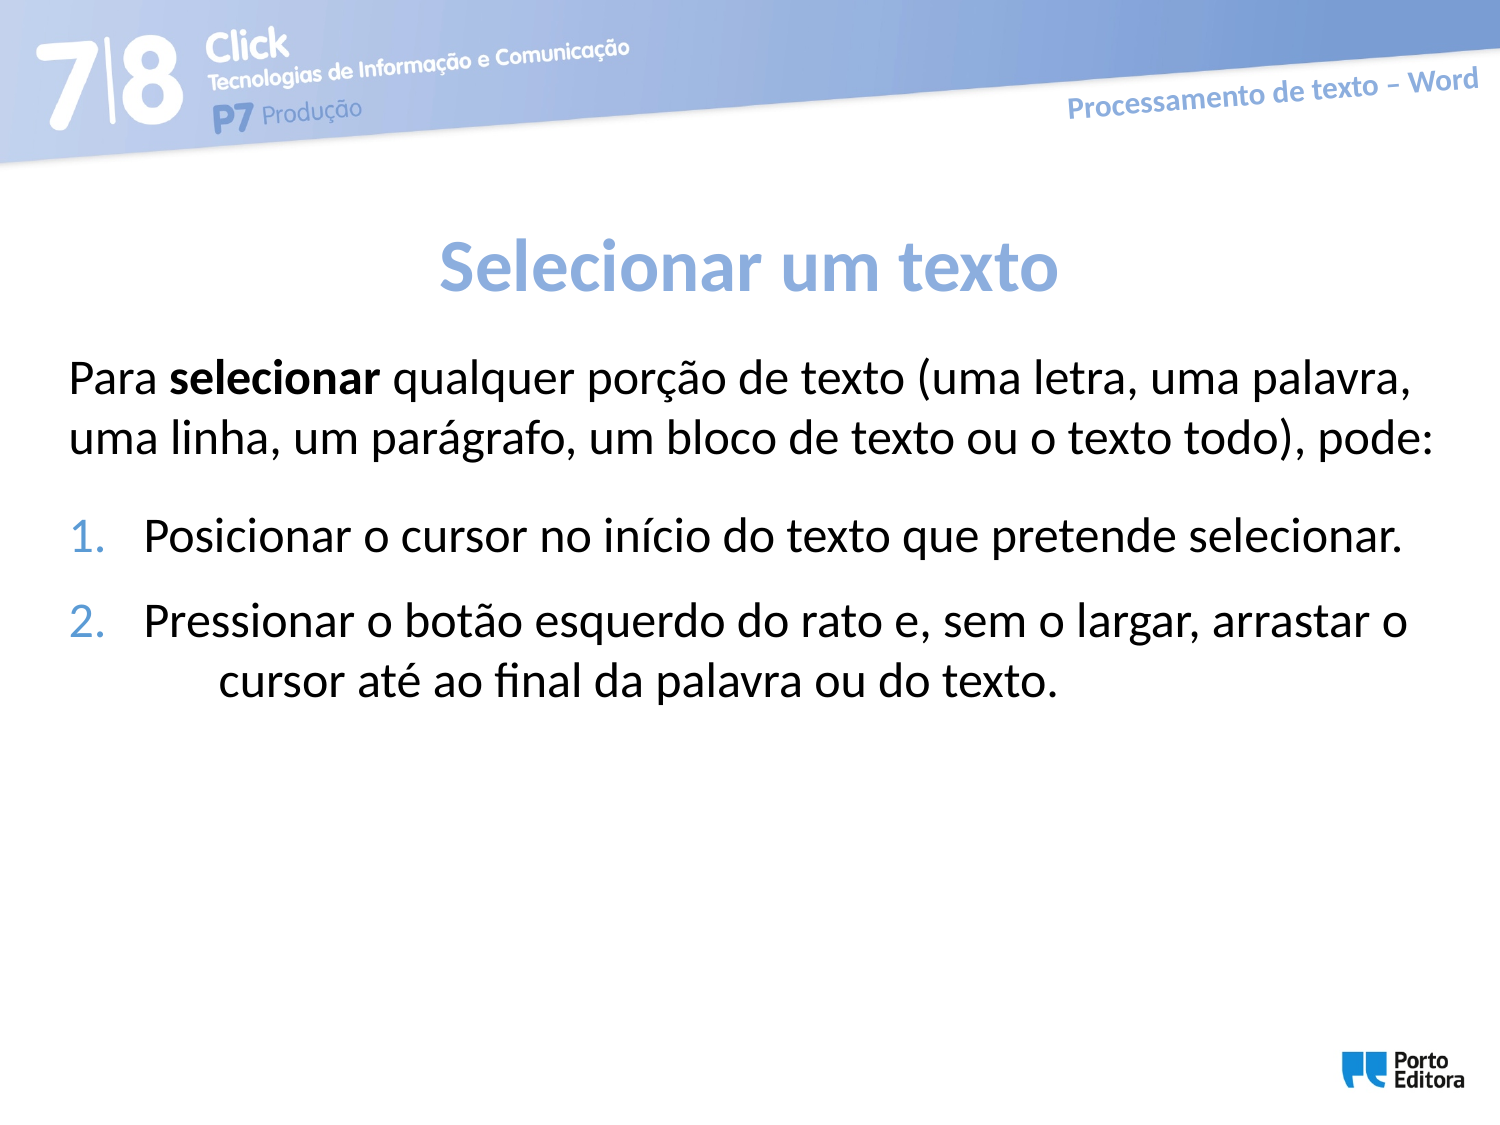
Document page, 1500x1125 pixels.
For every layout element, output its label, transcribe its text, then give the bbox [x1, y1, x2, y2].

text_box Selecionar um texto [316, 218, 1184, 316]
text_box Processamento de texto – Word [1050, 51, 1500, 186]
picture [0, 0, 1500, 1125]
text_box Posicionar o cursor no início do texto que pretende selecionar. Pressionar o botão esquerdo do rato e, sem o largar, arrastar o cursor até ao final da palavra ou do texto. [53, 494, 1428, 717]
text_box Para selecionar qualquer porção de texto (uma letra, uma palavra, uma linha, um parágrafo, um bloco de texto ou o texto todo), pode: [53, 337, 1452, 474]
